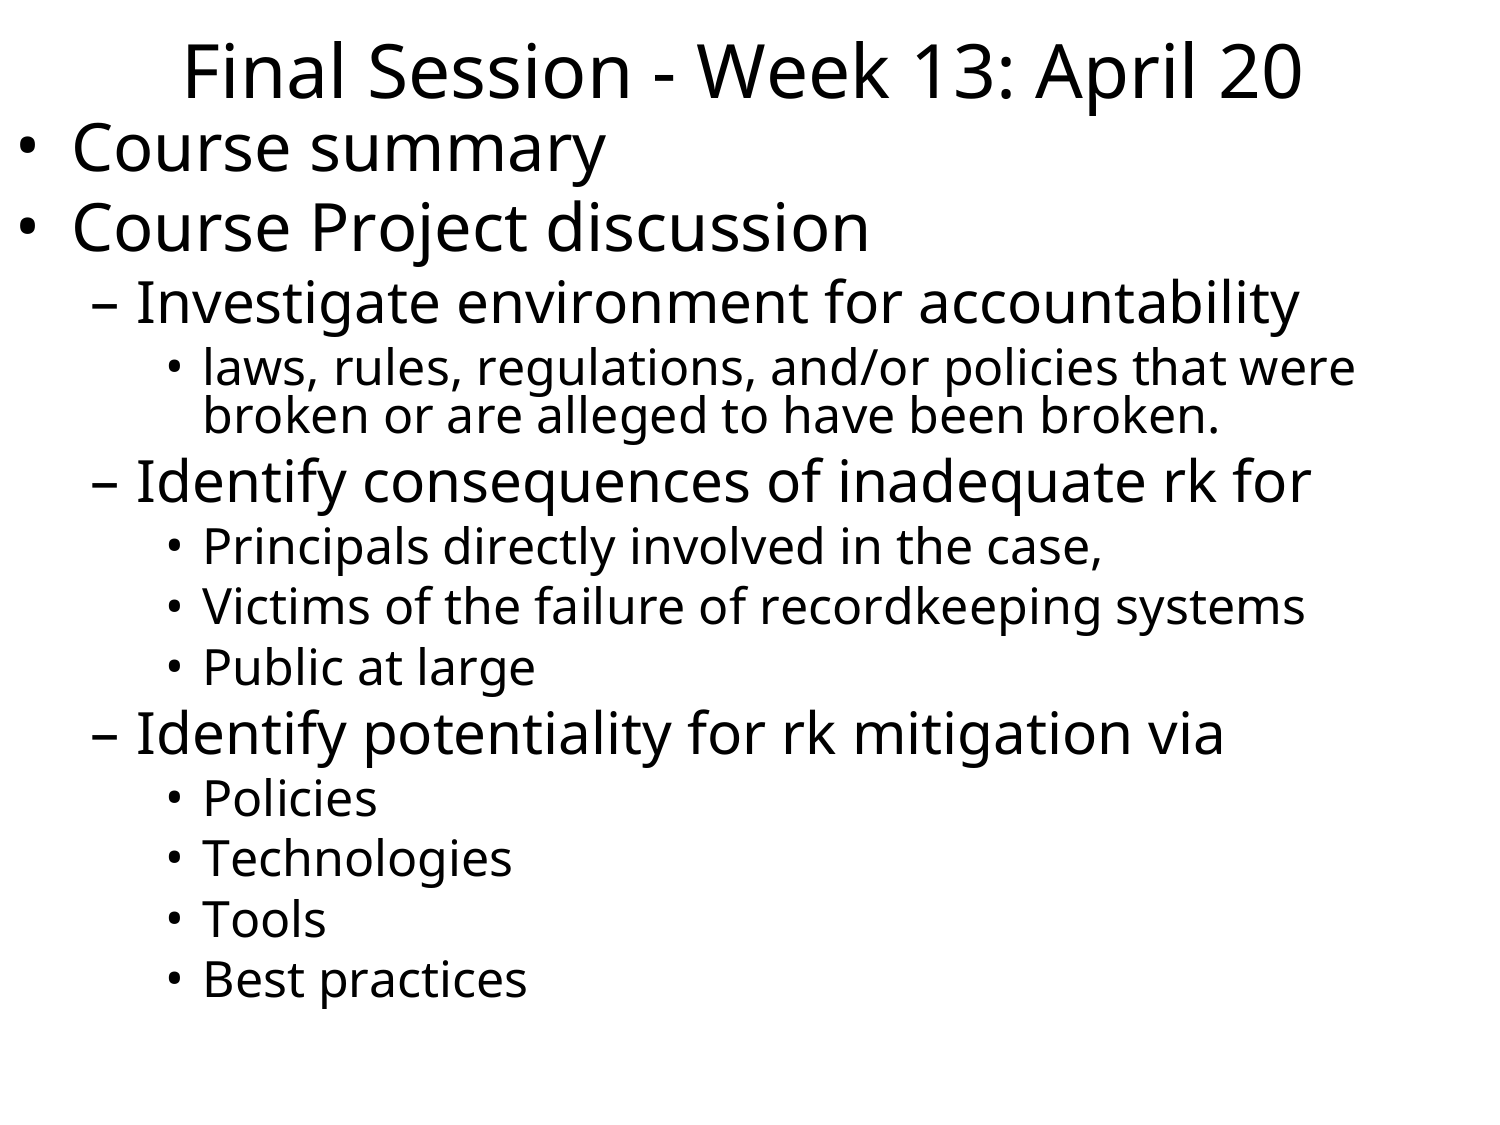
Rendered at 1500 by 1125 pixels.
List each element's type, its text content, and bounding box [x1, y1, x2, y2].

title Final Session - Week 13: April 20 [49, 0, 1438, 112]
list Course summary Course Project discussion Investigate environment for accountability laws, rules, regulations, and/or policies that were broken or are alleged to have been broken. Identify consequences of inadequate rk for Principals directly involved in the case, Victims of the failure of recordkeeping systems Public at large Identify potentiality for rk mitigation via Policies Technologies Tools Best practices [0, 112, 1500, 1125]
